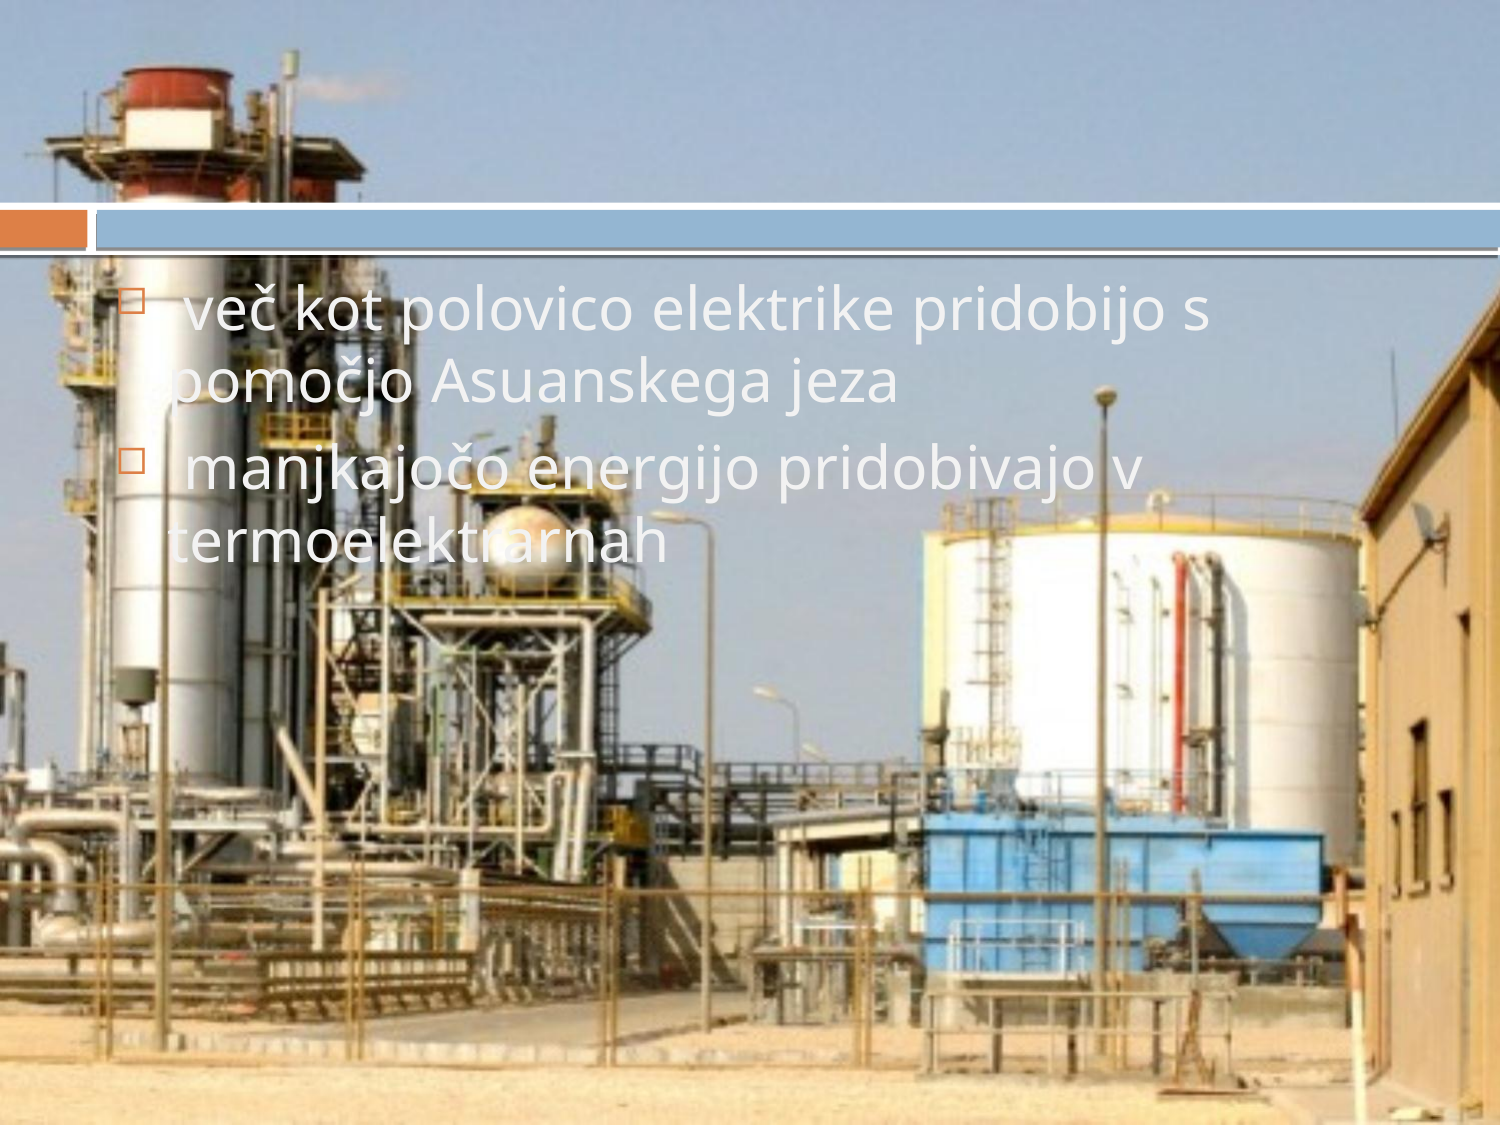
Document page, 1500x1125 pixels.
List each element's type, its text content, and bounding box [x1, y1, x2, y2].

picture [0, 255, 1500, 1125]
picture [0, 0, 1500, 202]
list več kot polovico elektrike pridobijo s pomočjo Asuanskega jeza manjkajočo energijo pridobivajo v termoelektrarnah [100, 262, 1438, 1000]
